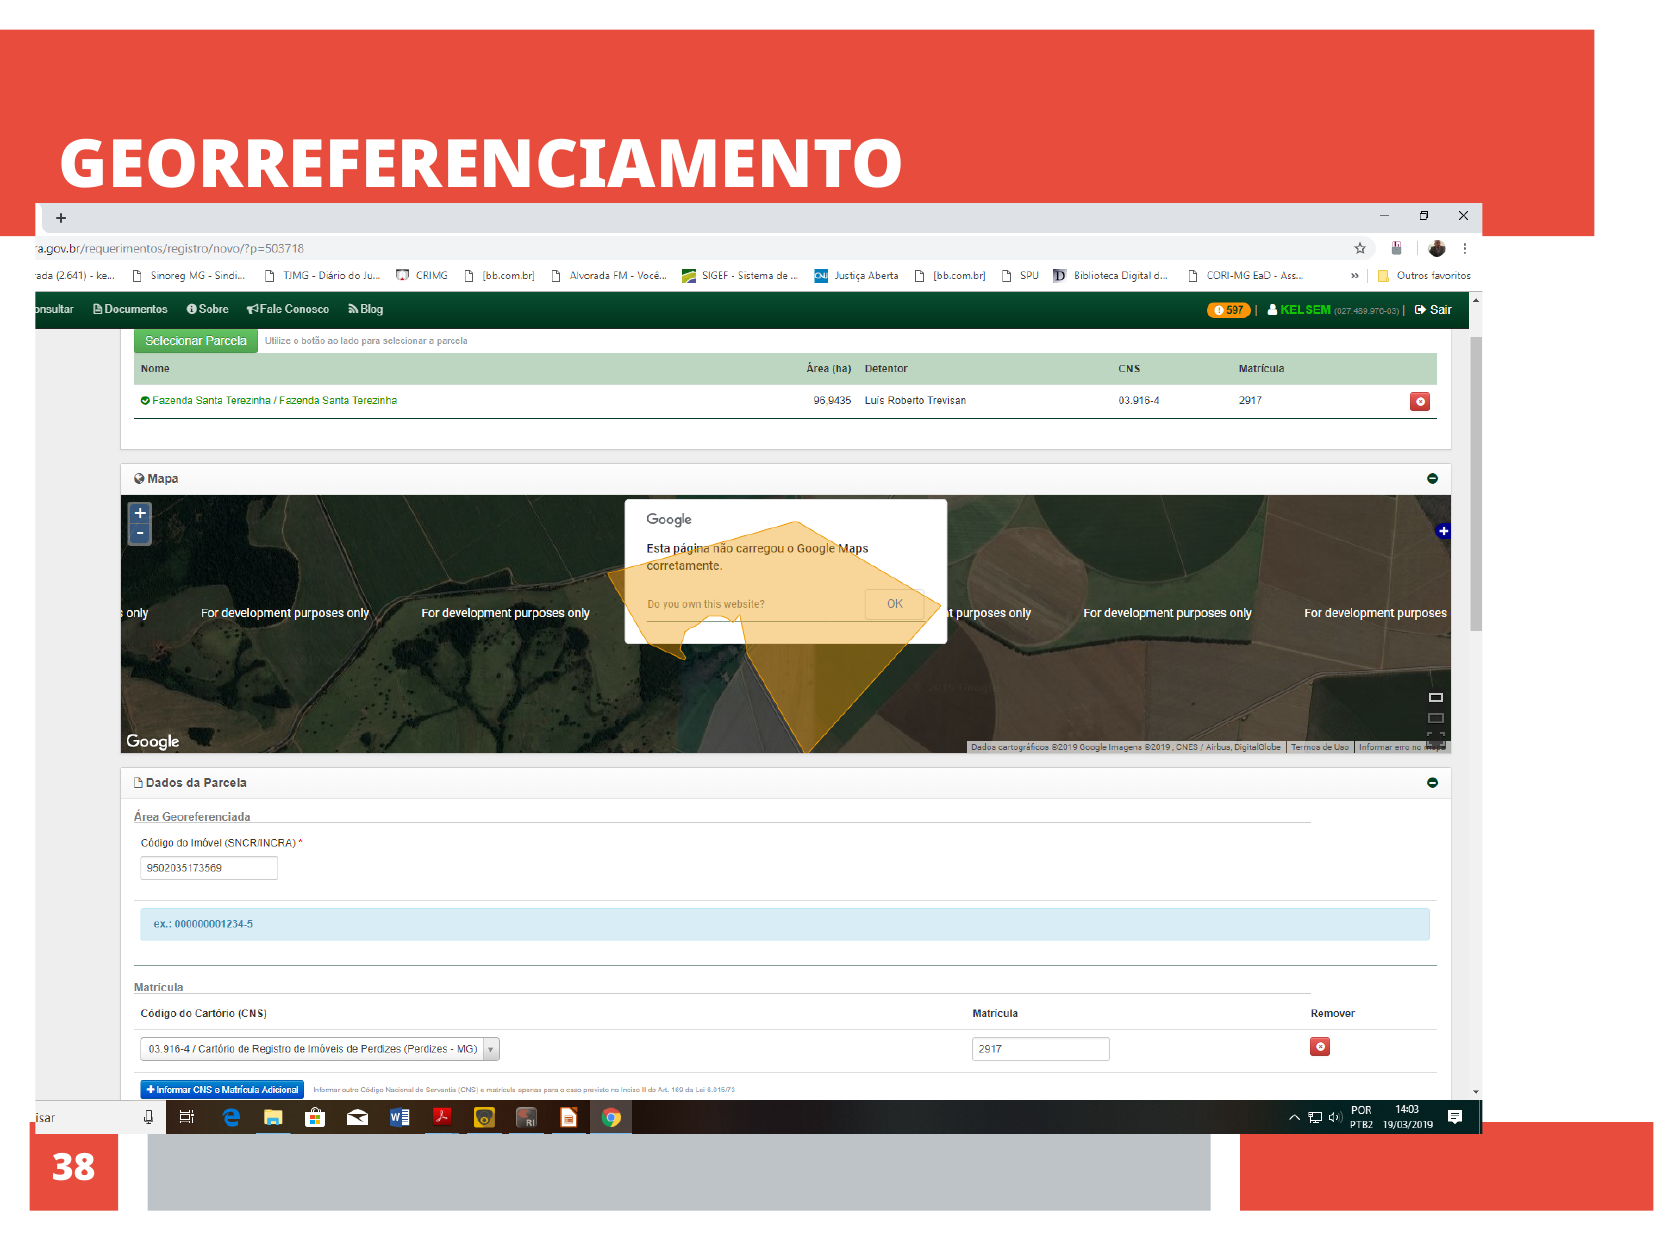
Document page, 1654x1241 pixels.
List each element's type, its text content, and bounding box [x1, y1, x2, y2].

picture [35, 203, 1483, 1134]
title GEORREFERENCIAMENTO [59, 59, 1595, 207]
